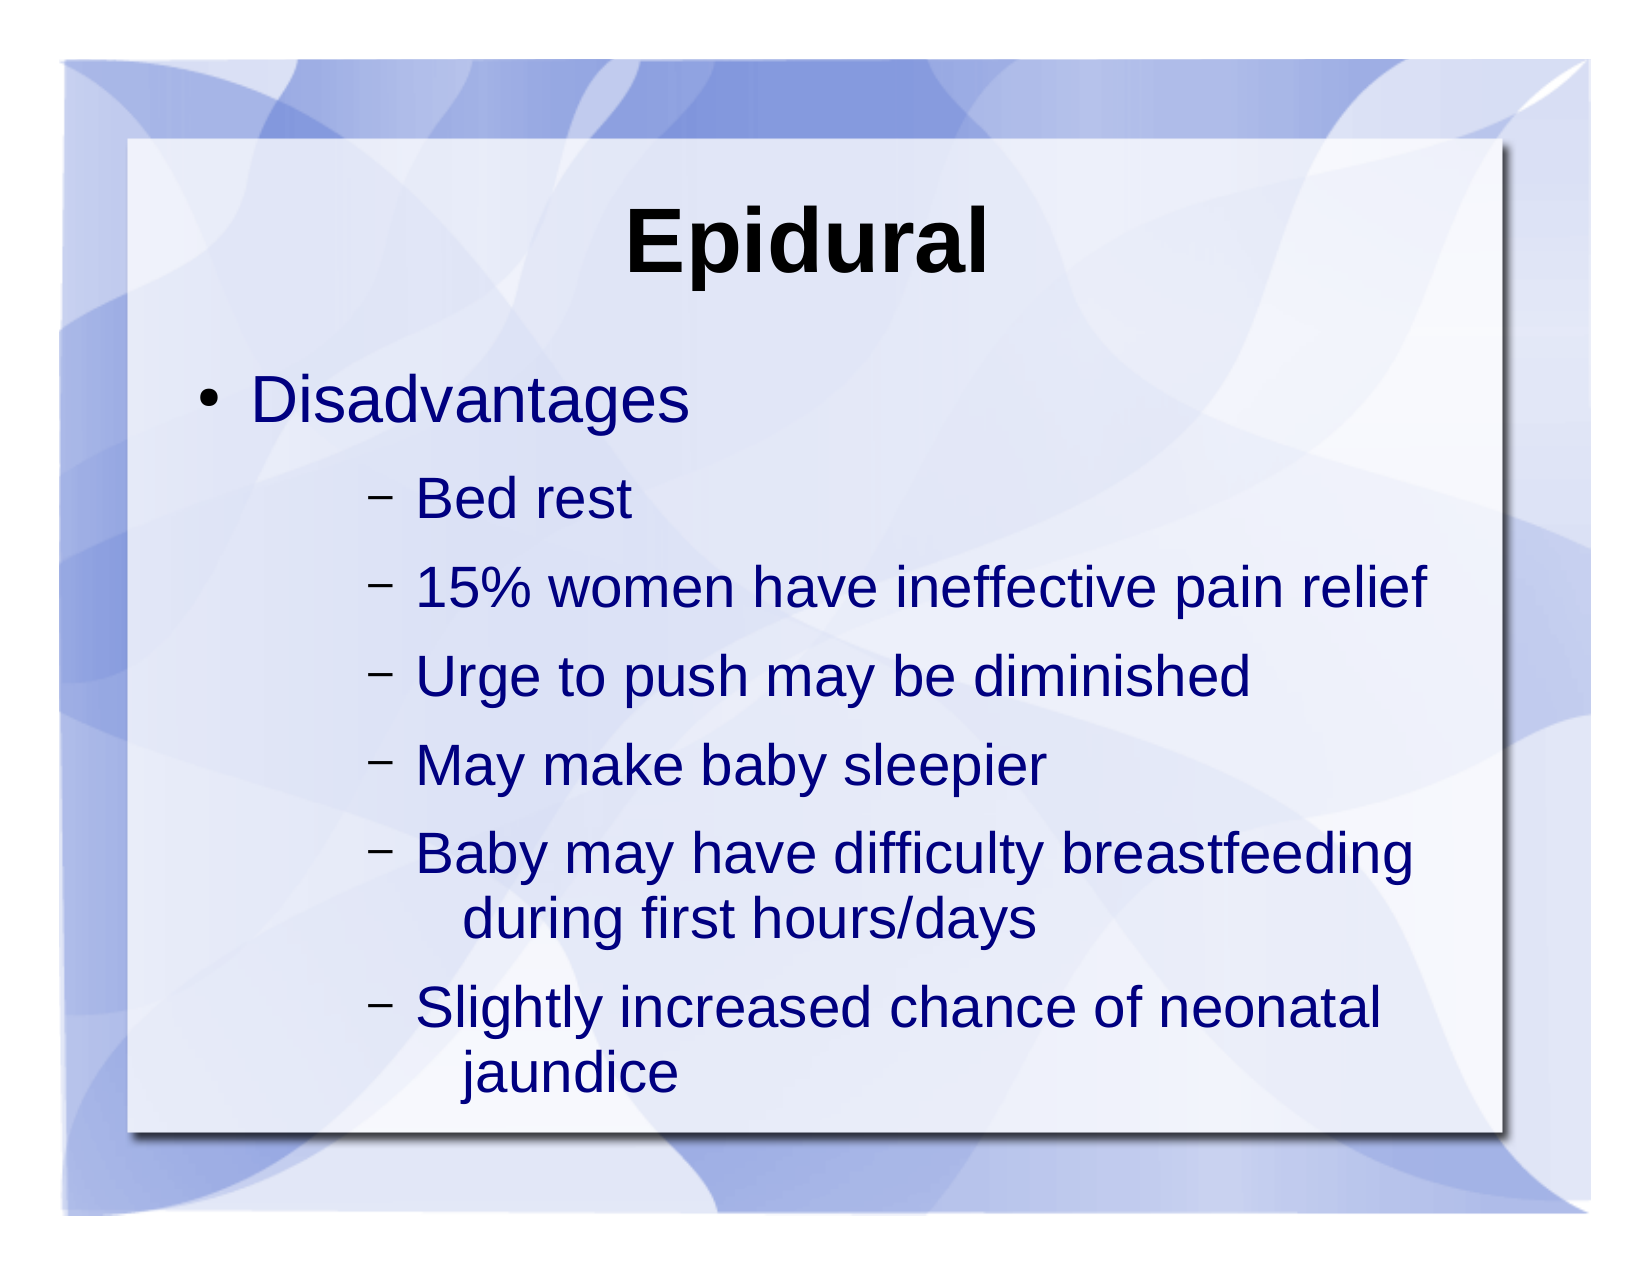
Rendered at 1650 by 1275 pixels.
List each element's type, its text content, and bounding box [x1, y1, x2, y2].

list Disadvantages Bed rest 15% women have ineffective pain relief Urge to push may be diminished May make baby sleepier Baby may have difficulty breastfeeding during first hours/days Slightly increased chance of neonatal jaundice [179, 362, 1438, 1103]
title Epidural [135, 151, 1482, 330]
picture [59, 59, 1591, 1216]
